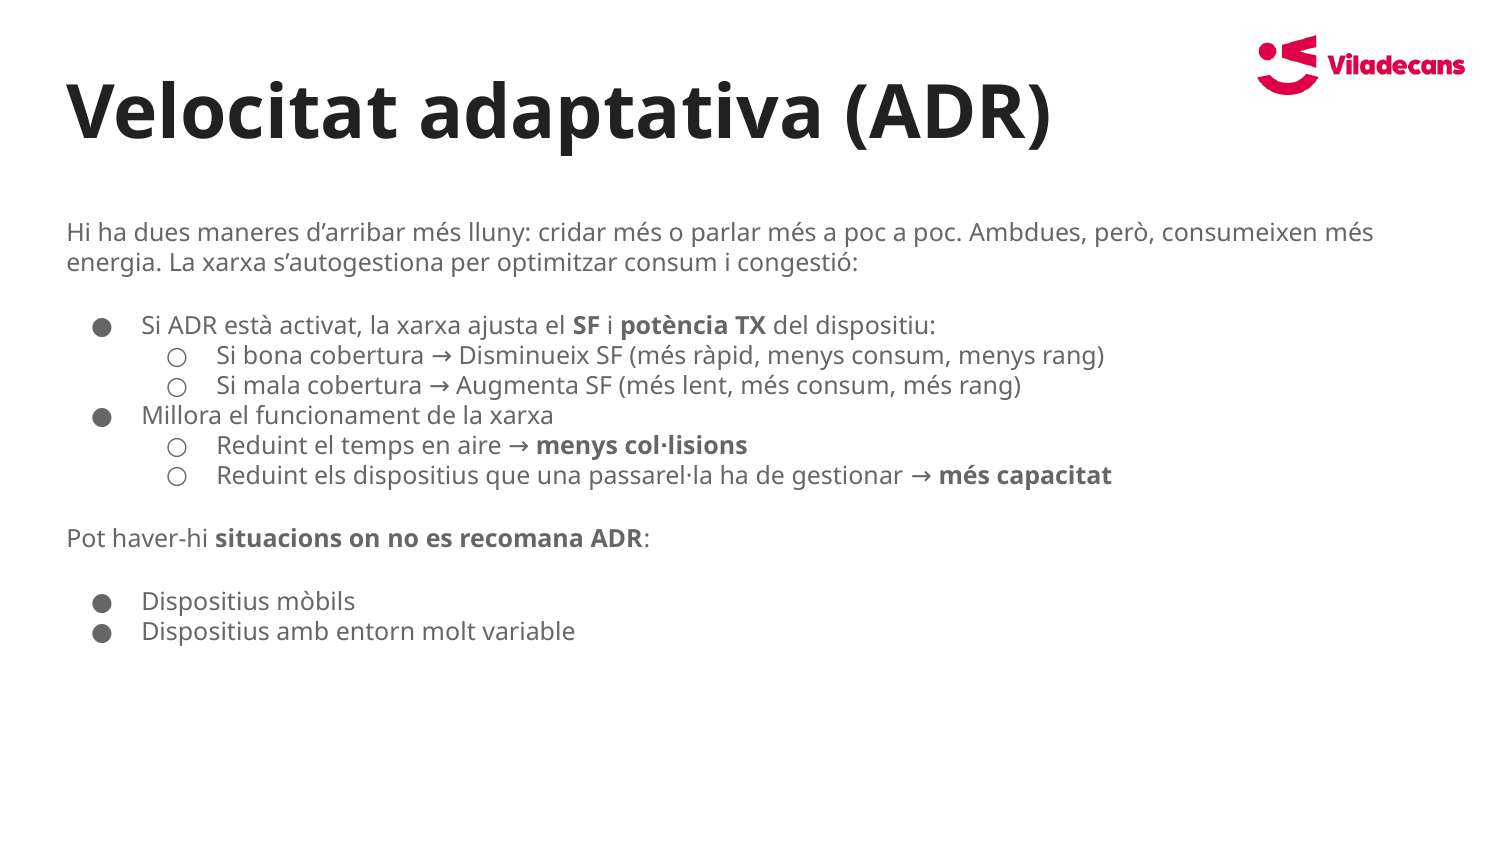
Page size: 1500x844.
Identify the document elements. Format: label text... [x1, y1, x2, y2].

text_box Hi ha dues maneres d’arribar més lluny: cridar més o parlar més a poc a poc. Ambdues, però, consumeixen més energia. La xarxa s’autogestiona per optimitzar consum i congestió: Si ADR està activat, la xarxa ajusta el SF i potència TX del dispositiu: Si bona cobertura → Disminueix SF (més ràpid, menys consum, menys rang) Si mala cobertura → Augmenta SF (més lent, més consum, més rang) Millora el funcionament de la xarxa Reduint el temps en aire → menys col·lisions Reduint els dispositius que una passarel·la ha de gestionar → més capacitat Pot haver-hi situacions on no es recomana ADR: Dispositius mòbils Dispositius amb entorn molt variable [51, 201, 1449, 750]
title Velocitat adaptativa (ADR) [51, 48, 1449, 180]
picture [1257, 35, 1465, 95]
